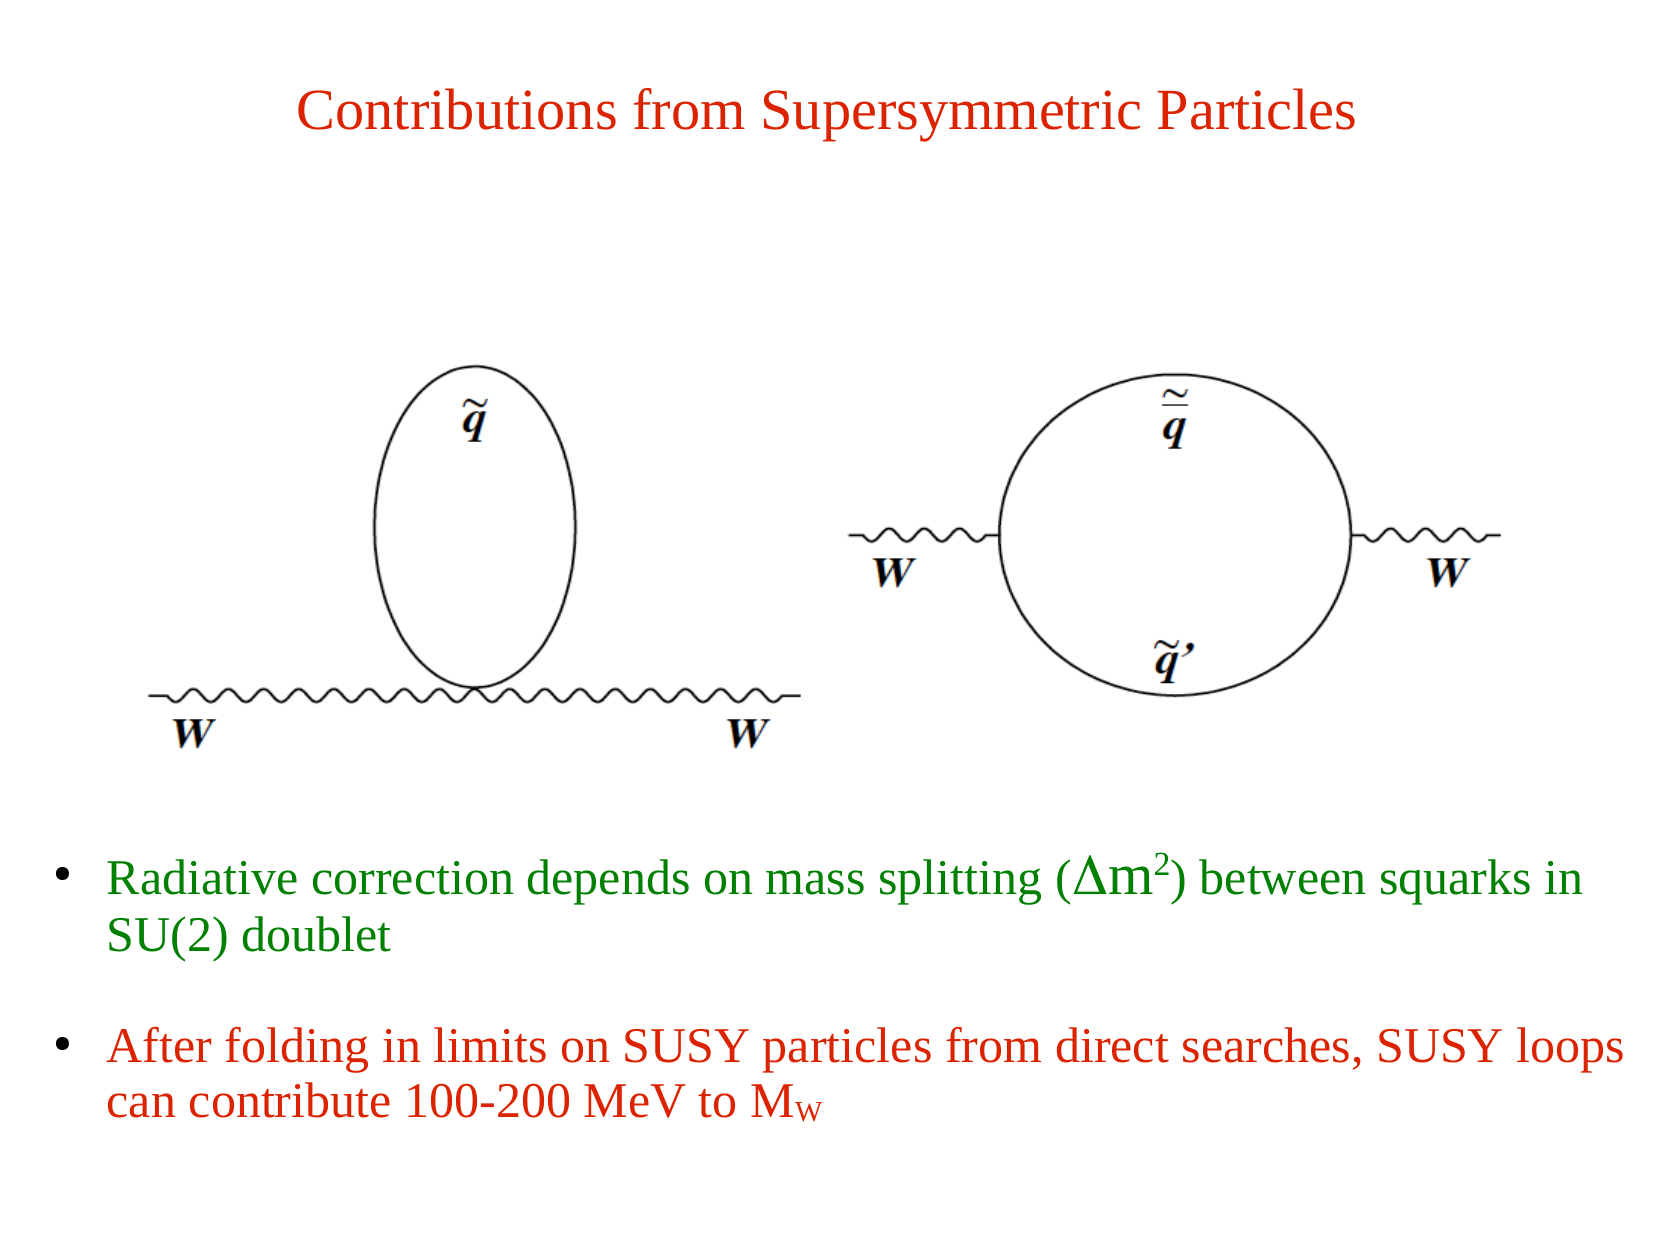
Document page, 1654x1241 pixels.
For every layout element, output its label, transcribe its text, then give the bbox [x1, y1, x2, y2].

title Contributions from Supersymmetric Particles [121, 43, 1534, 176]
picture [113, 295, 1536, 804]
list Radiative correction depends on mass splitting (Δm2) between squarks in SU(2) doublet After folding in limits on SUSY particles from direct searches, SUSY loops can contribute 100-200 MeV to MW [36, 842, 1642, 1224]
